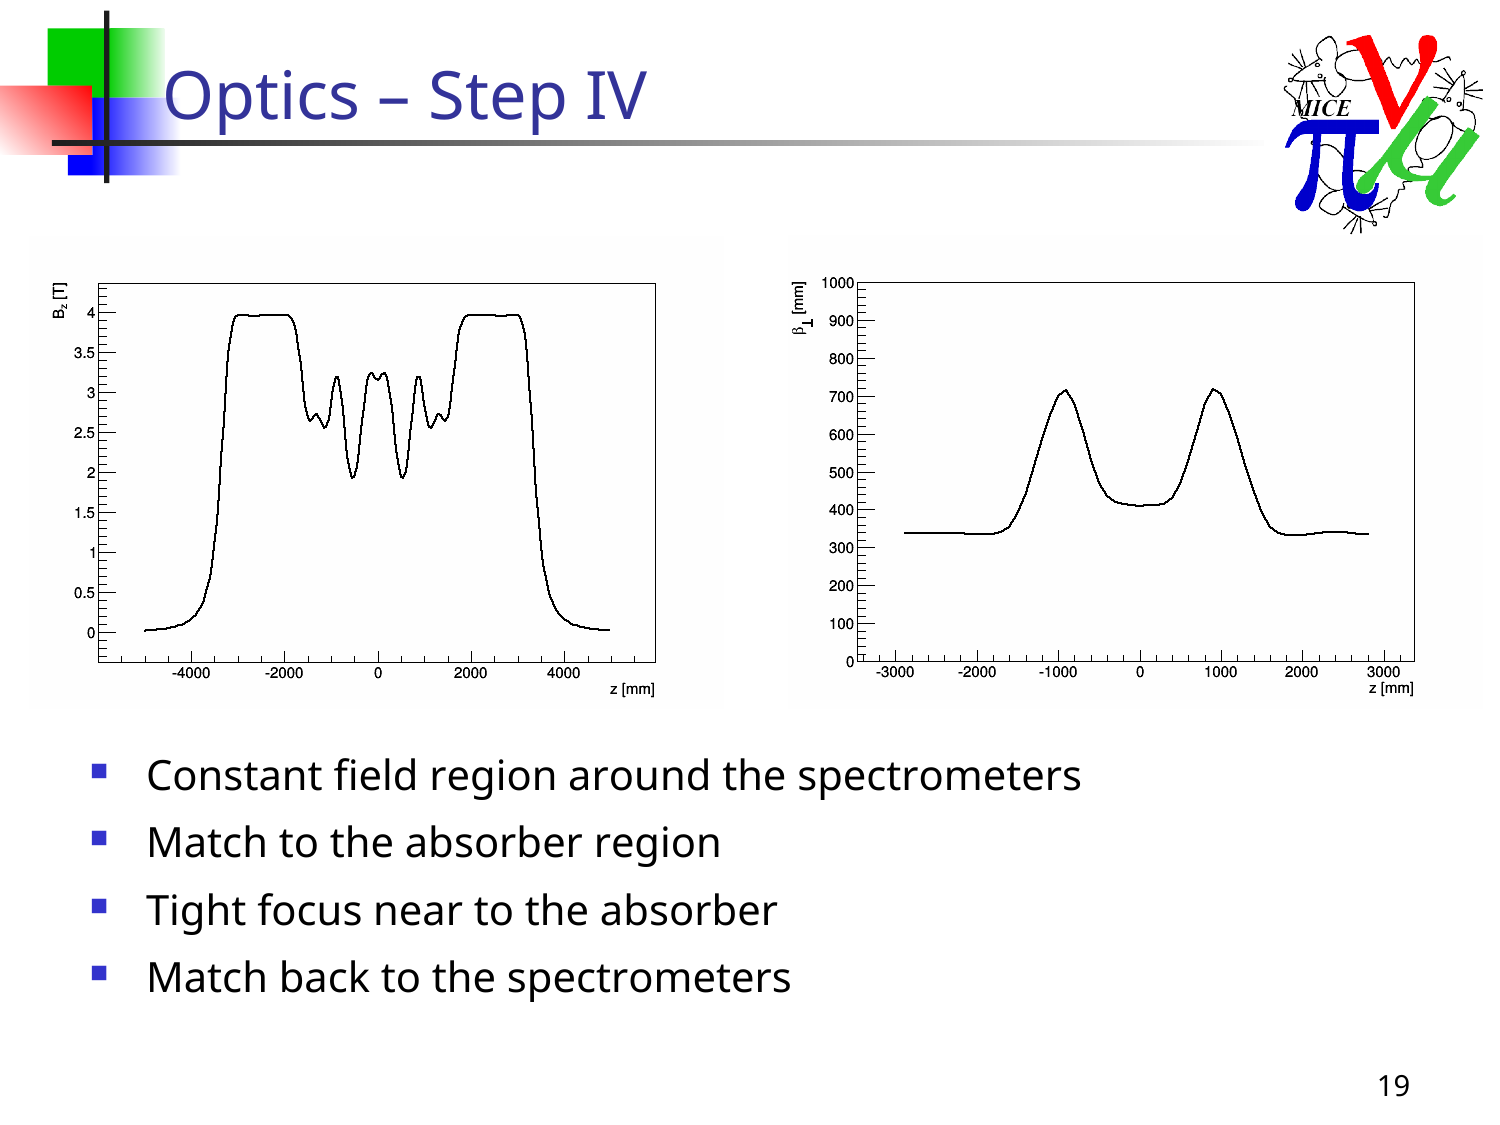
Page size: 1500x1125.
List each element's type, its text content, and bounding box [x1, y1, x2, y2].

title Optics – Step IV [162, 0, 1441, 188]
list Constant field region around the spectrometers Match to the absorber region Tight focus near to the absorber Match back to the spectrometers [75, 738, 1418, 1125]
picture [788, 5, 1500, 709]
picture [29, 236, 724, 709]
